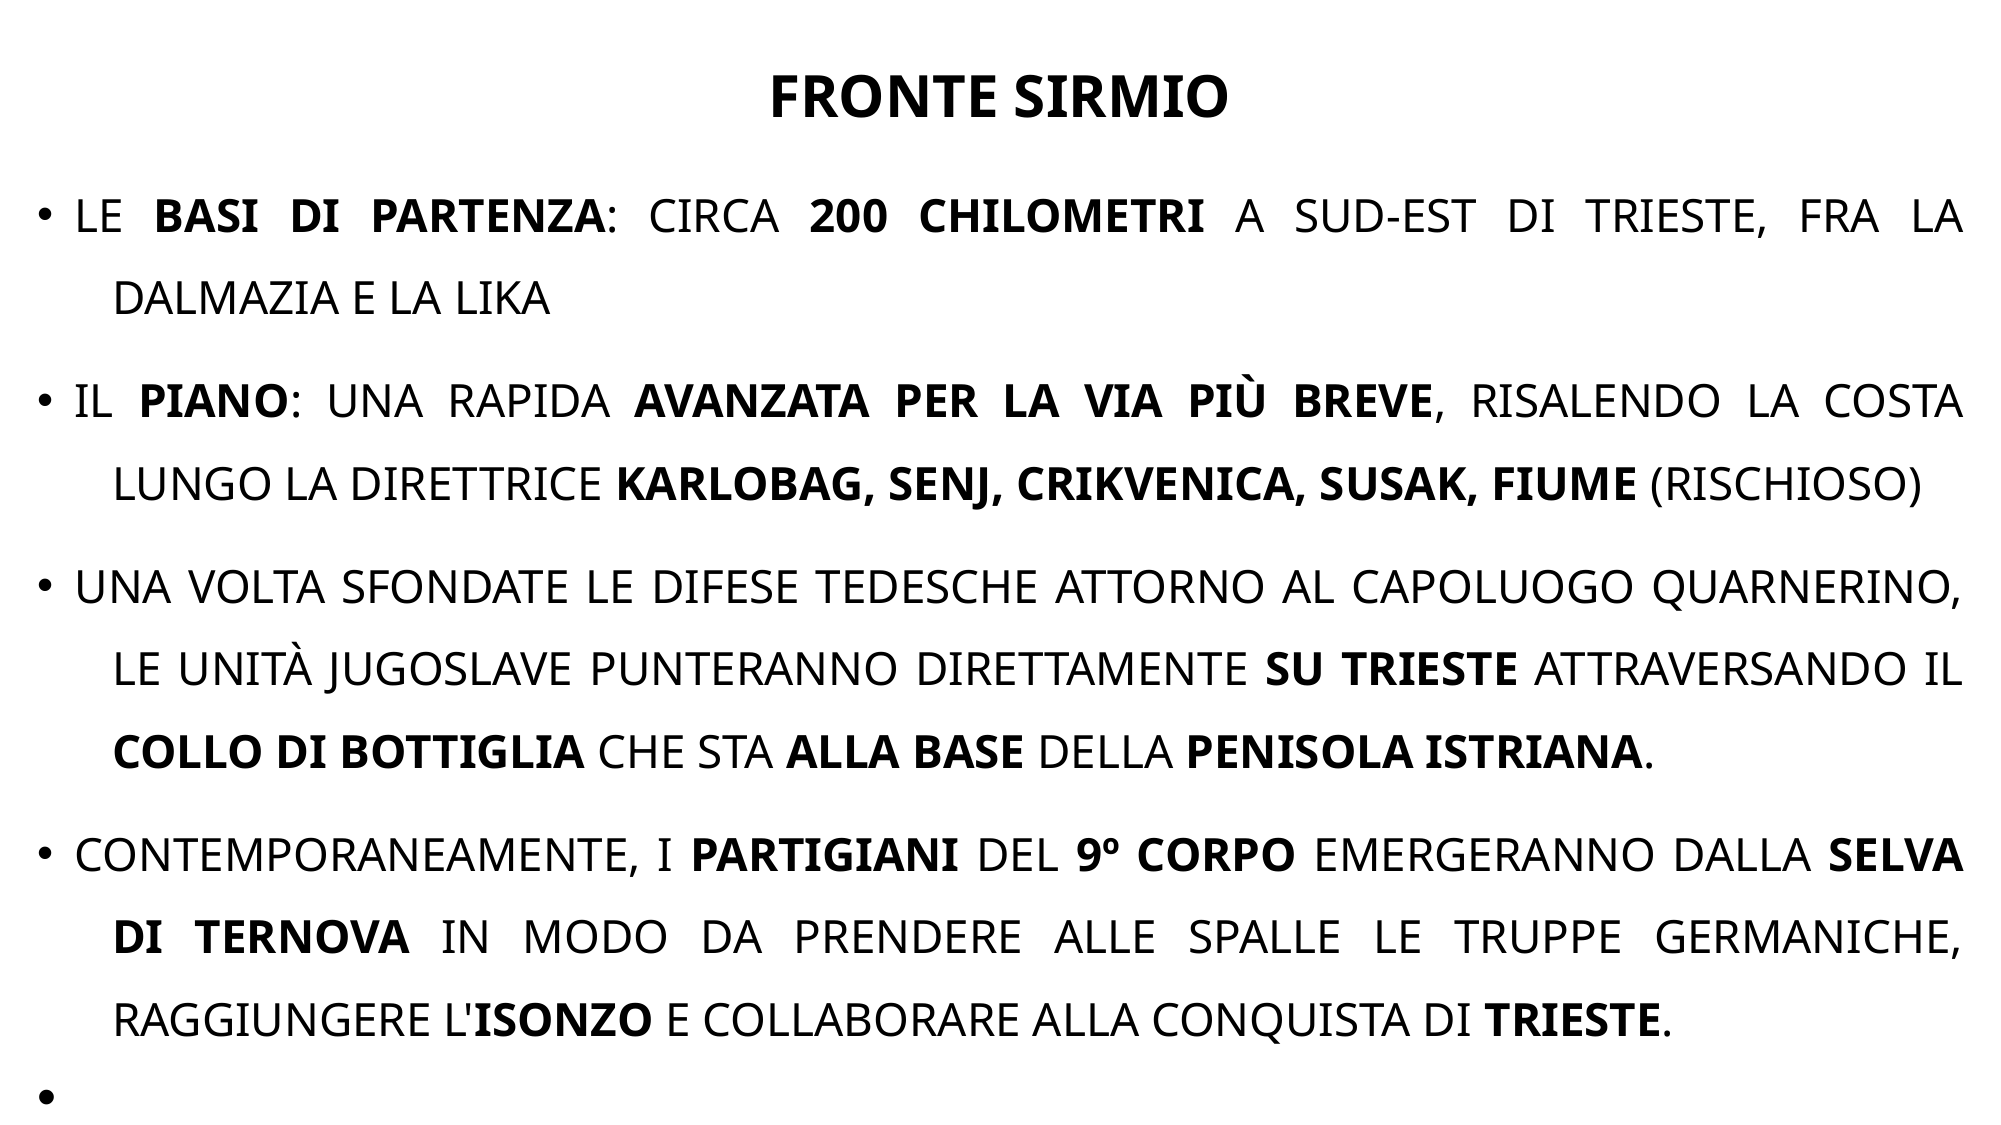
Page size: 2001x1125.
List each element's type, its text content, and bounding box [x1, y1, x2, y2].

list LE BASI DI PARTENZA: CIRCA 200 CHILOMETRI A SUD-EST DI TRIESTE, FRA LA DALMAZIA E LA LIKA IL PIANO: UNA RAPIDA AVANZATA PER LA VIA PIÙ BREVE, RISALENDO LA COSTA LUNGO LA DIRETTRICE KARLOBAG, SENJ, CRIKVENICA, SUSAK, FIUME (RISCHIOSO) UNA VOLTA SFONDATE LE DIFESE TEDESCHE ATTORNO AL CAPOLUOGO QUARNERINO, LE UNITÀ JUGOSLAVE PUNTERANNO DIRETTAMENTE SU TRIESTE ATTRAVERSANDO IL COLLO DI BOTTIGLIA CHE STA ALLA BASE DELLA PENISOLA ISTRIANA. CONTEMPORANEAMENTE, I PARTIGIANI DEL 9º CORPO EMERGERANNO DALLA SELVA DI TERNOVA IN MODO DA PRENDERE ALLE SPALLE LE TRUPPE GERMANICHE, RAGGIUNGERE L'ISONZO E COLLABORARE ALLA CONQUISTA DI TRIESTE. [22, 151, 1979, 1085]
title FRONTE SIRMIO [137, 59, 1863, 112]
